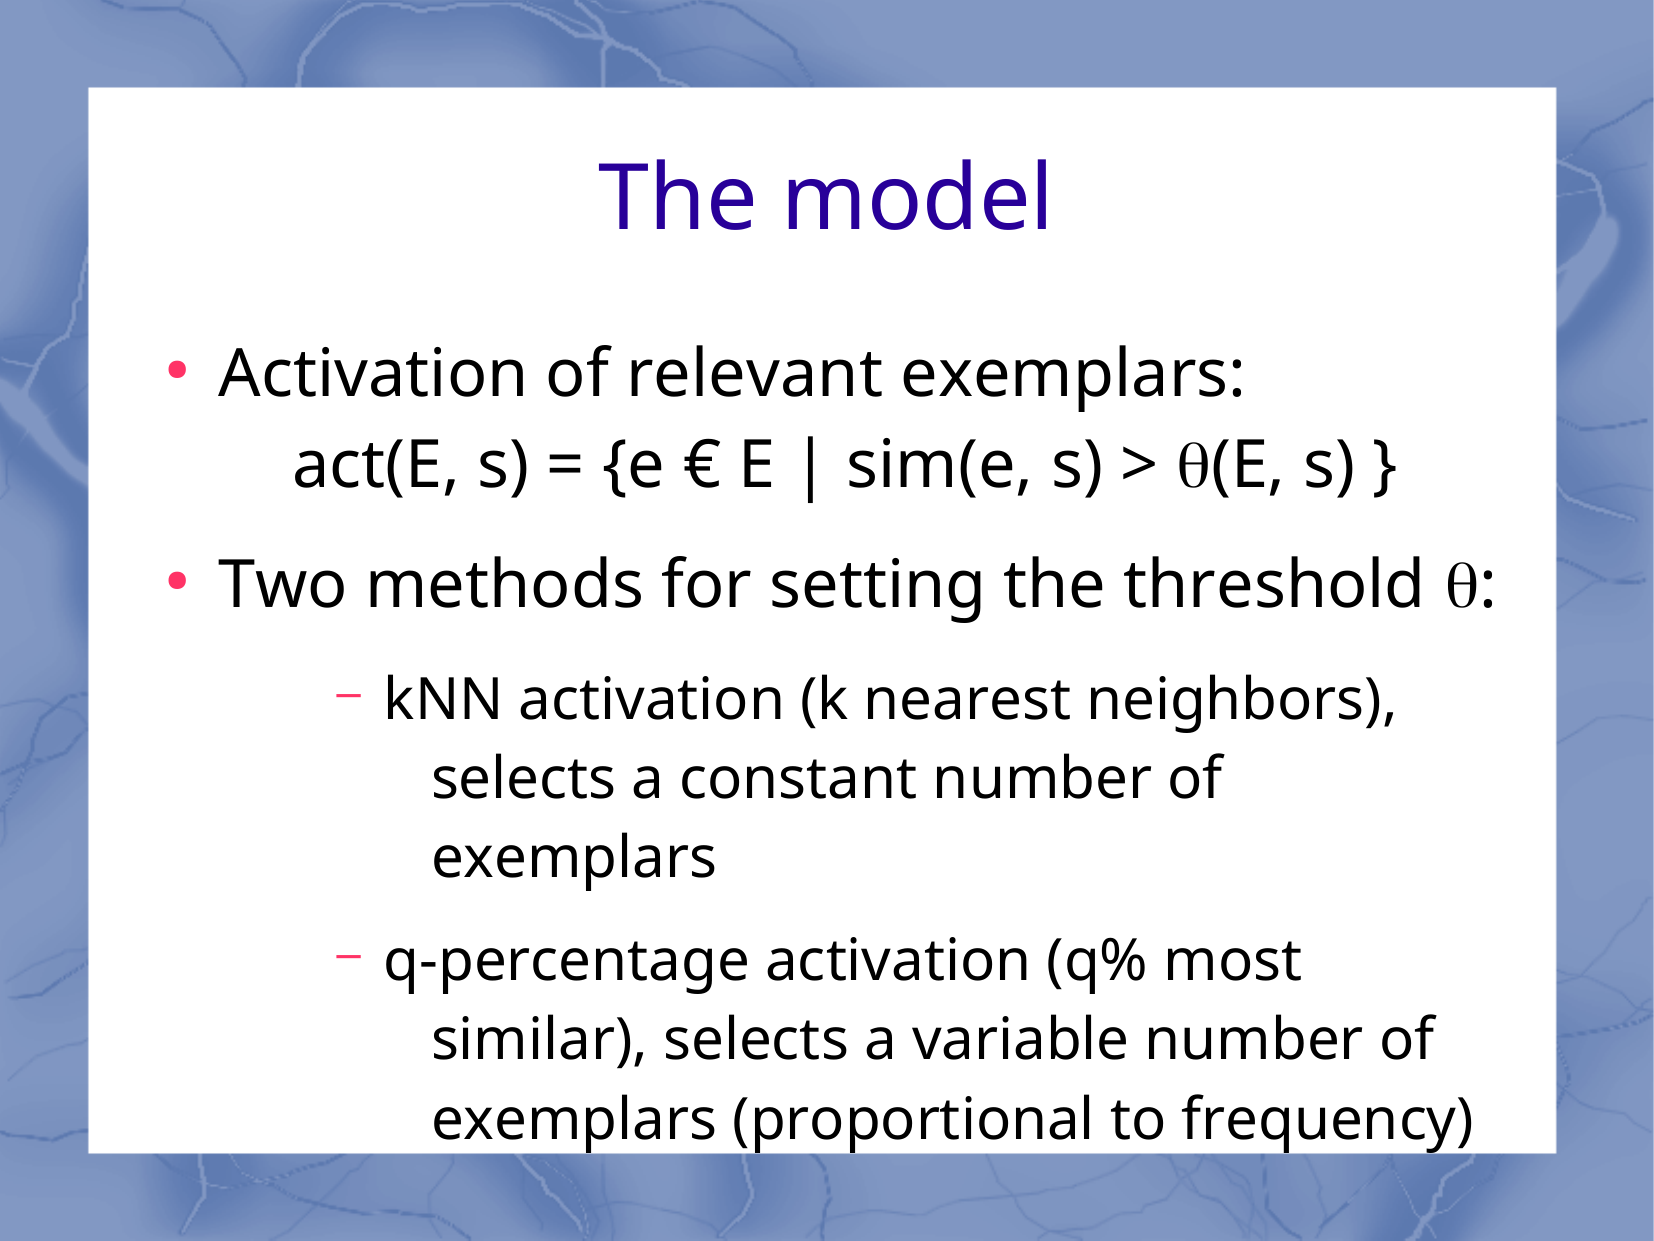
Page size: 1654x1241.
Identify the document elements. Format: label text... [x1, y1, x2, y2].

picture [0, 0, 1654, 1241]
list Activation of relevant exemplars: act(E, s) = {e € E | sim(e, s) > q(E, s) } Two methods for setting the threshold q: kNN activation (k nearest neighbors), selects a constant number of exemplars q-percentage activation (q% most similar), selects a variable number of exemplars (proportional to frequency) [147, 325, 1506, 1130]
title The model [118, 98, 1536, 291]
